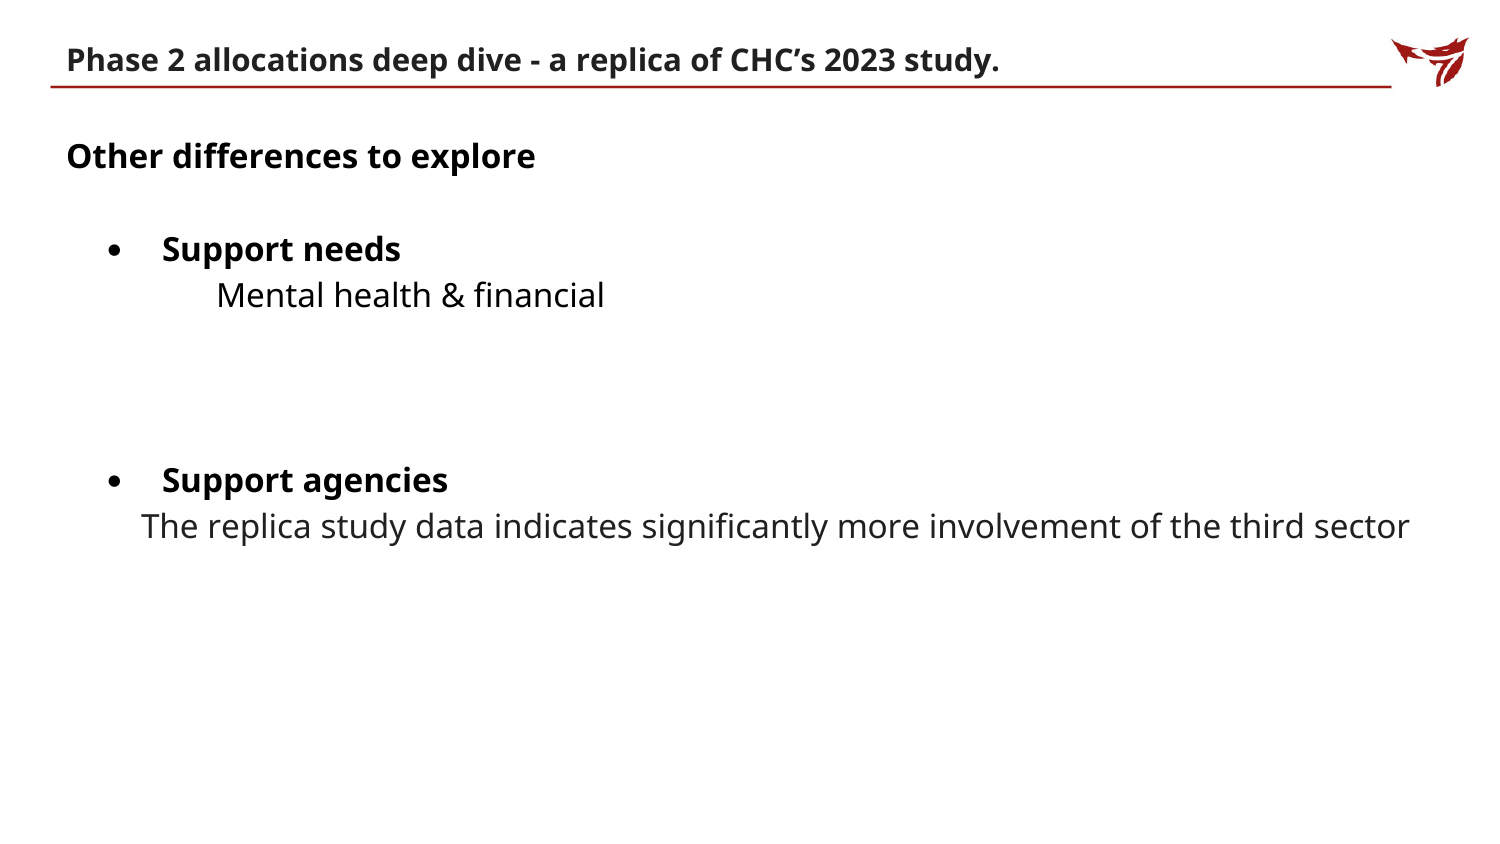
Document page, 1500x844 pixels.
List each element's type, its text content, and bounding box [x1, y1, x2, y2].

title Phase 2 allocations deep dive - a replica of CHC’s 2023 study. [51, 23, 1380, 89]
list Other differences to explore Support needs Mental health & financial Support agencies The replica study data indicates significantly more involvement of the third sector [51, 125, 1449, 773]
